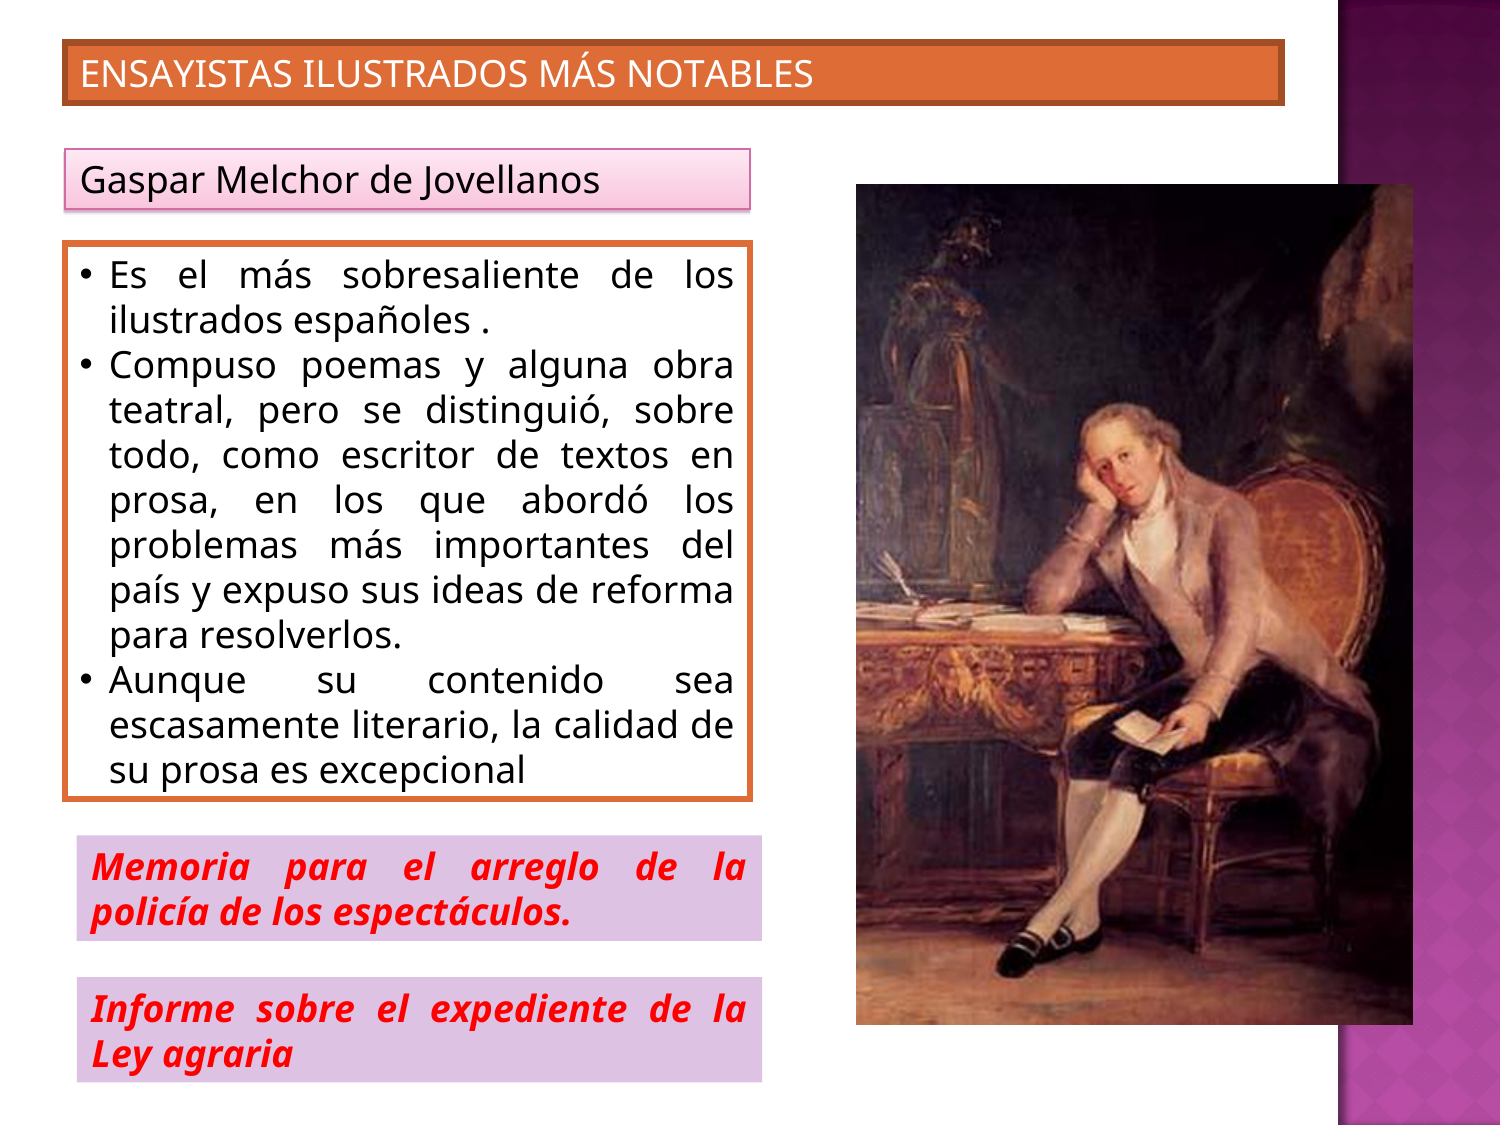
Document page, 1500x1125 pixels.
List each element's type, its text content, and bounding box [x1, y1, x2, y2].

text_box Gaspar Melchor de Jovellanos [64, 148, 751, 210]
text_box Informe sobre el expediente de la Ley agraria [76, 977, 763, 1083]
text_box Es el más sobresaliente de los ilustrados españoles . Compuso poemas y alguna obra teatral, pero se distinguió, sobre todo, como escritor de textos en prosa, en los que abordó los problemas más importantes del país y expuso sus ideas de reforma para resolverlos. Aunque su contenido sea escasamente literario, la calidad de su prosa es excepcional [64, 243, 751, 799]
text_box ENSAYISTAS ILUSTRADOS MÁS NOTABLES [64, 42, 1282, 104]
text_box Memoria para el arreglo de la policía de los espectáculos. [76, 835, 762, 941]
picture [856, 0, 1500, 1125]
